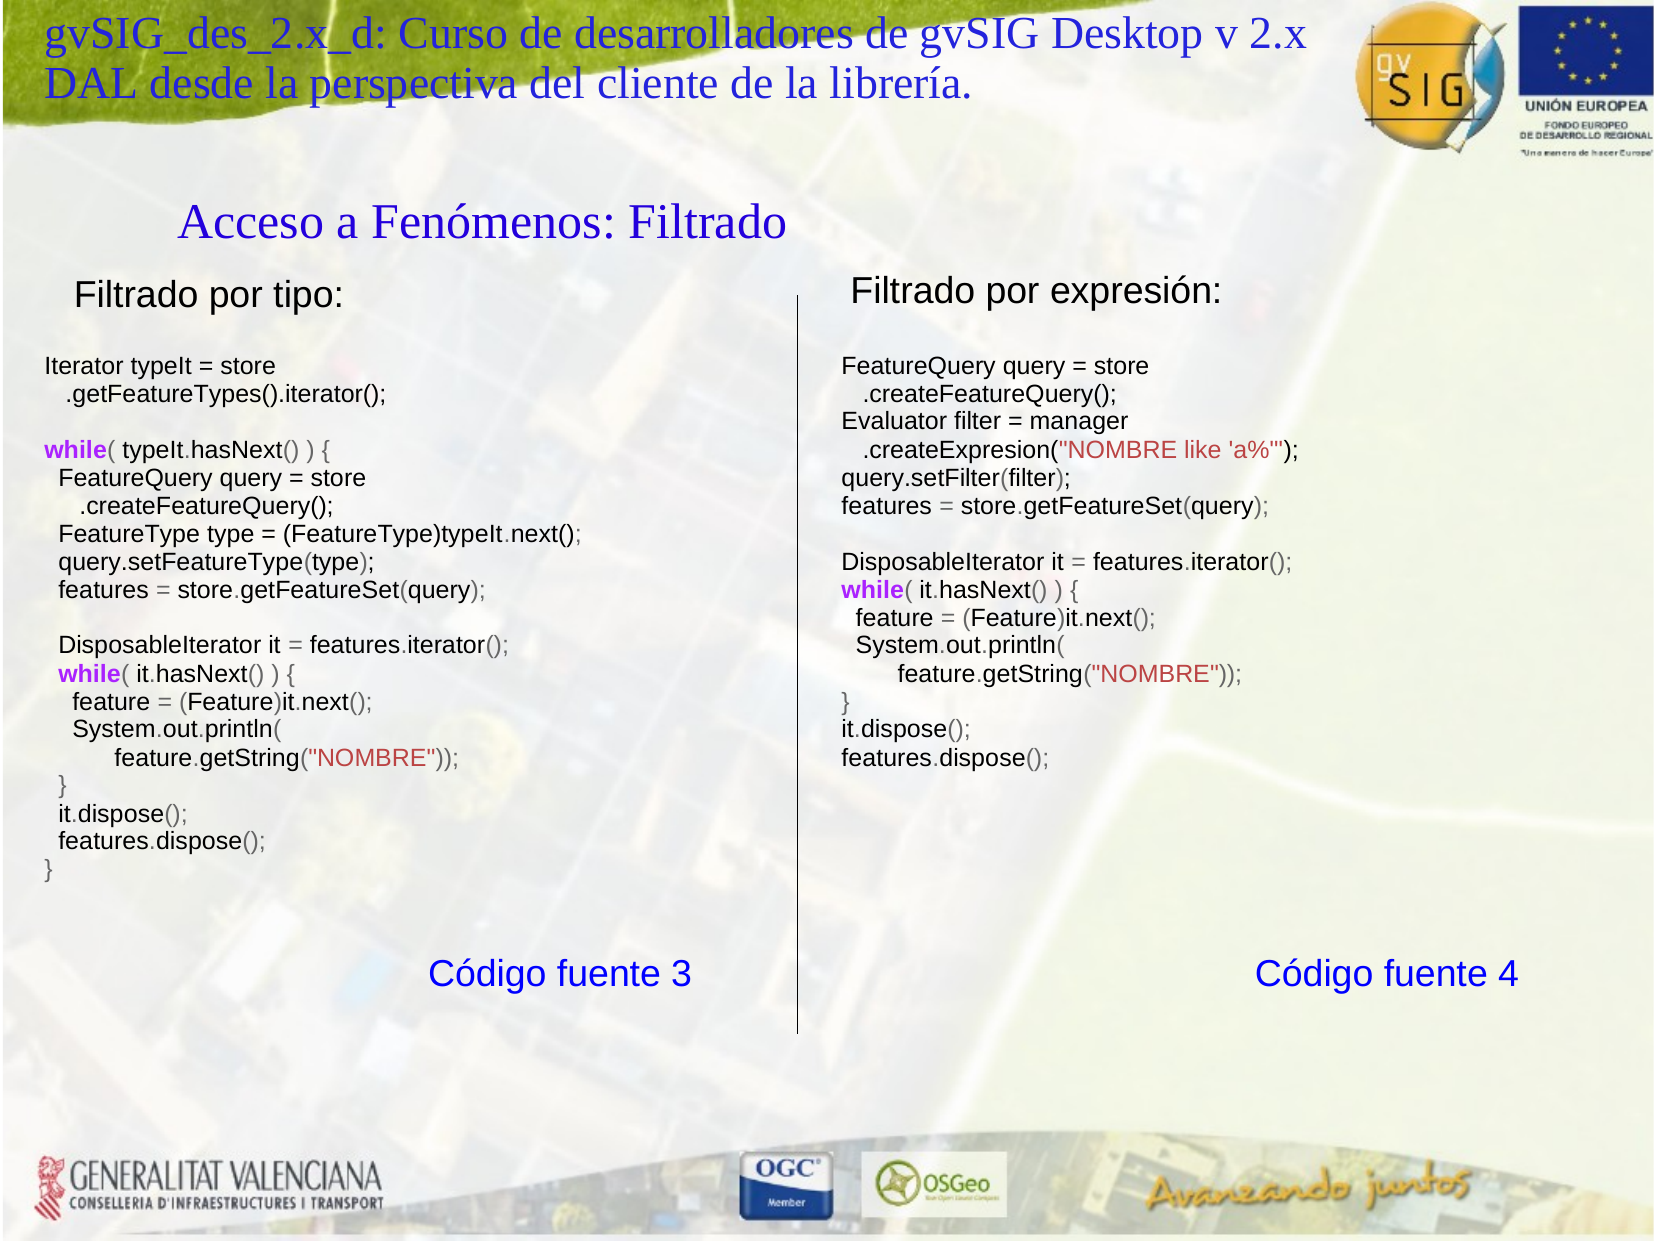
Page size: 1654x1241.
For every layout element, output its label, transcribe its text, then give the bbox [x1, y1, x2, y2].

title Acceso a Fenómenos: Filtrado [177, 88, 1329, 355]
text_box Filtrado por tipo: [59, 265, 621, 323]
text_box Código fuente 4 [1240, 944, 1595, 1002]
text_box Filtrado por expresión: [835, 261, 1397, 319]
text_box FeatureQuery query = store .createFeatureQuery(); Evaluator filter = manager .createExpresion("NOMBRE like 'a%'"); query.setFilter(filter); features = store.getFeatureSet(query); DisposableIterator it = features.iterator(); while( it.hasNext() ) { feature = (Feature)it.next(); System.out.println( feature.getString("NOMBRE")); } it.dispose(); features.dispose(); [826, 343, 1595, 910]
text_box Código fuente 3 [413, 944, 768, 1002]
picture [2, 0, 1654, 1241]
text_box Iterator typeIt = store .getFeatureTypes().iterator(); while( typeIt.hasNext() ) { FeatureQuery query = store .createFeatureQuery(); FeatureType type = (FeatureType)typeIt.next(); query.setFeatureType(type); features = store.getFeatureSet(query); DisposableIterator it = features.iterator(); while( it.hasNext() ) { feature = (Feature)it.next(); System.out.println( feature.getString("NOMBRE")); } it.dispose(); features.dispose(); } [29, 343, 797, 910]
